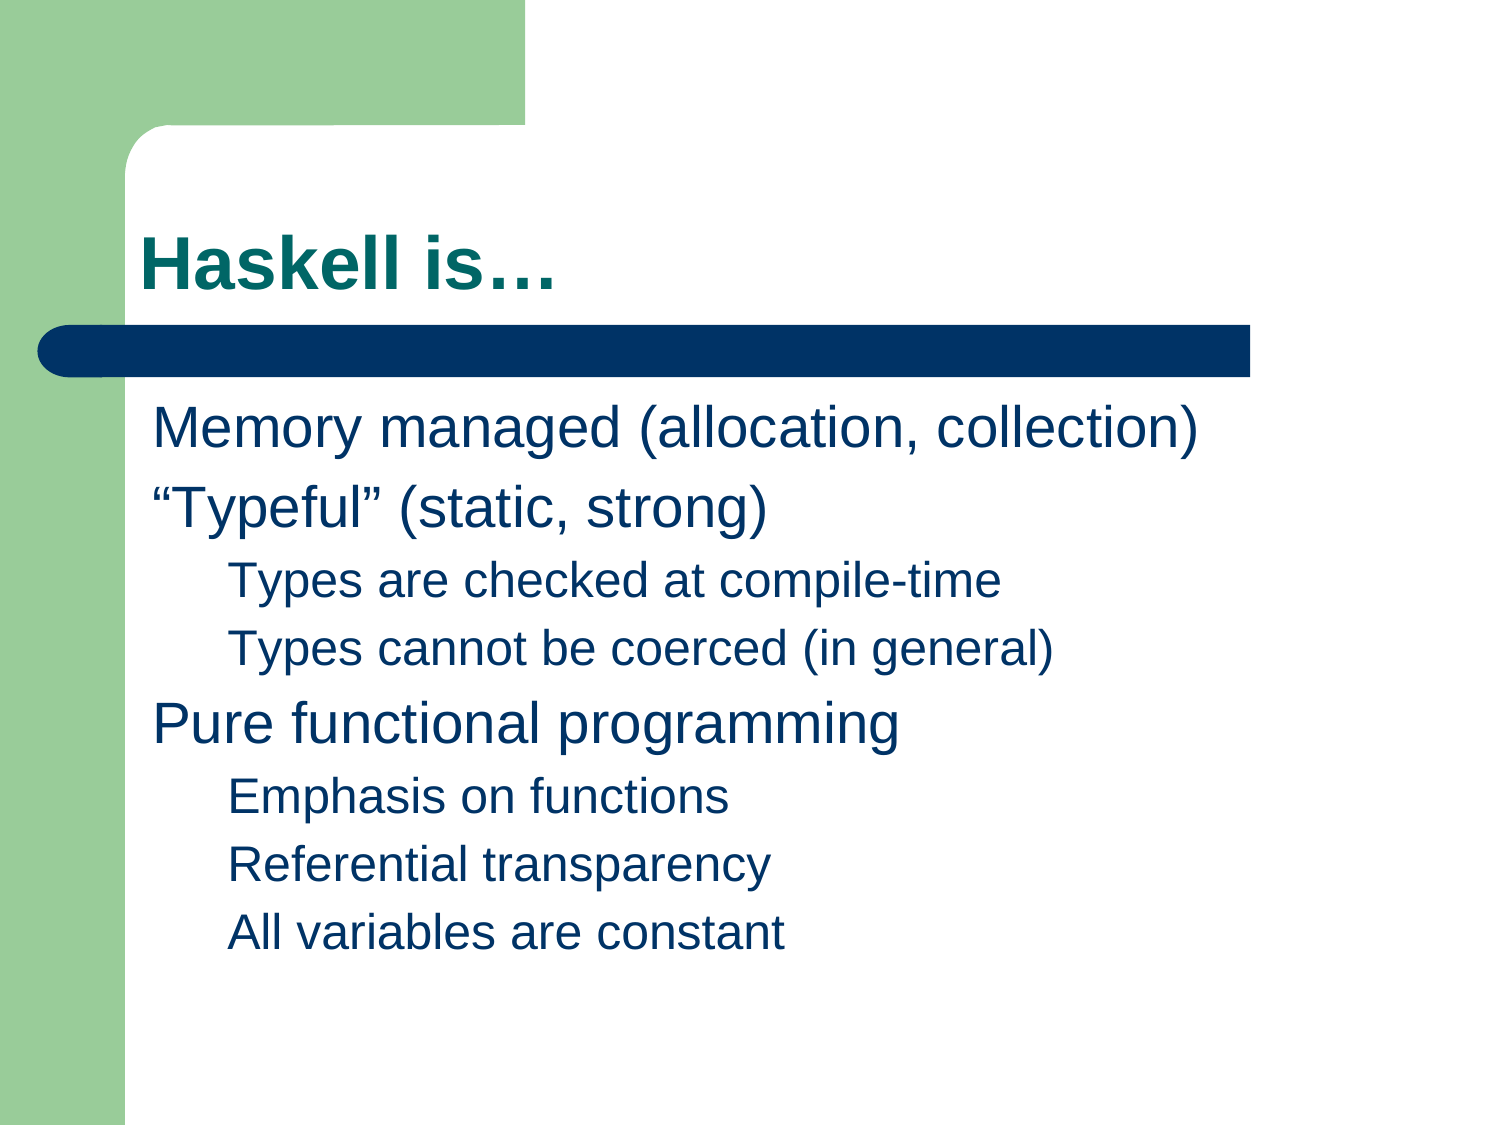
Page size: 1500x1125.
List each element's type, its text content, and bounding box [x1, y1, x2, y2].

list Memory managed (allocation, collection) “Typeful” (static, strong) Types are checked at compile-time Types cannot be coerced (in general) Pure functional programming Emphasis on functions Referential transparency All variables are constant [137, 387, 1400, 1125]
title Haskell is… [124, 124, 1425, 313]
